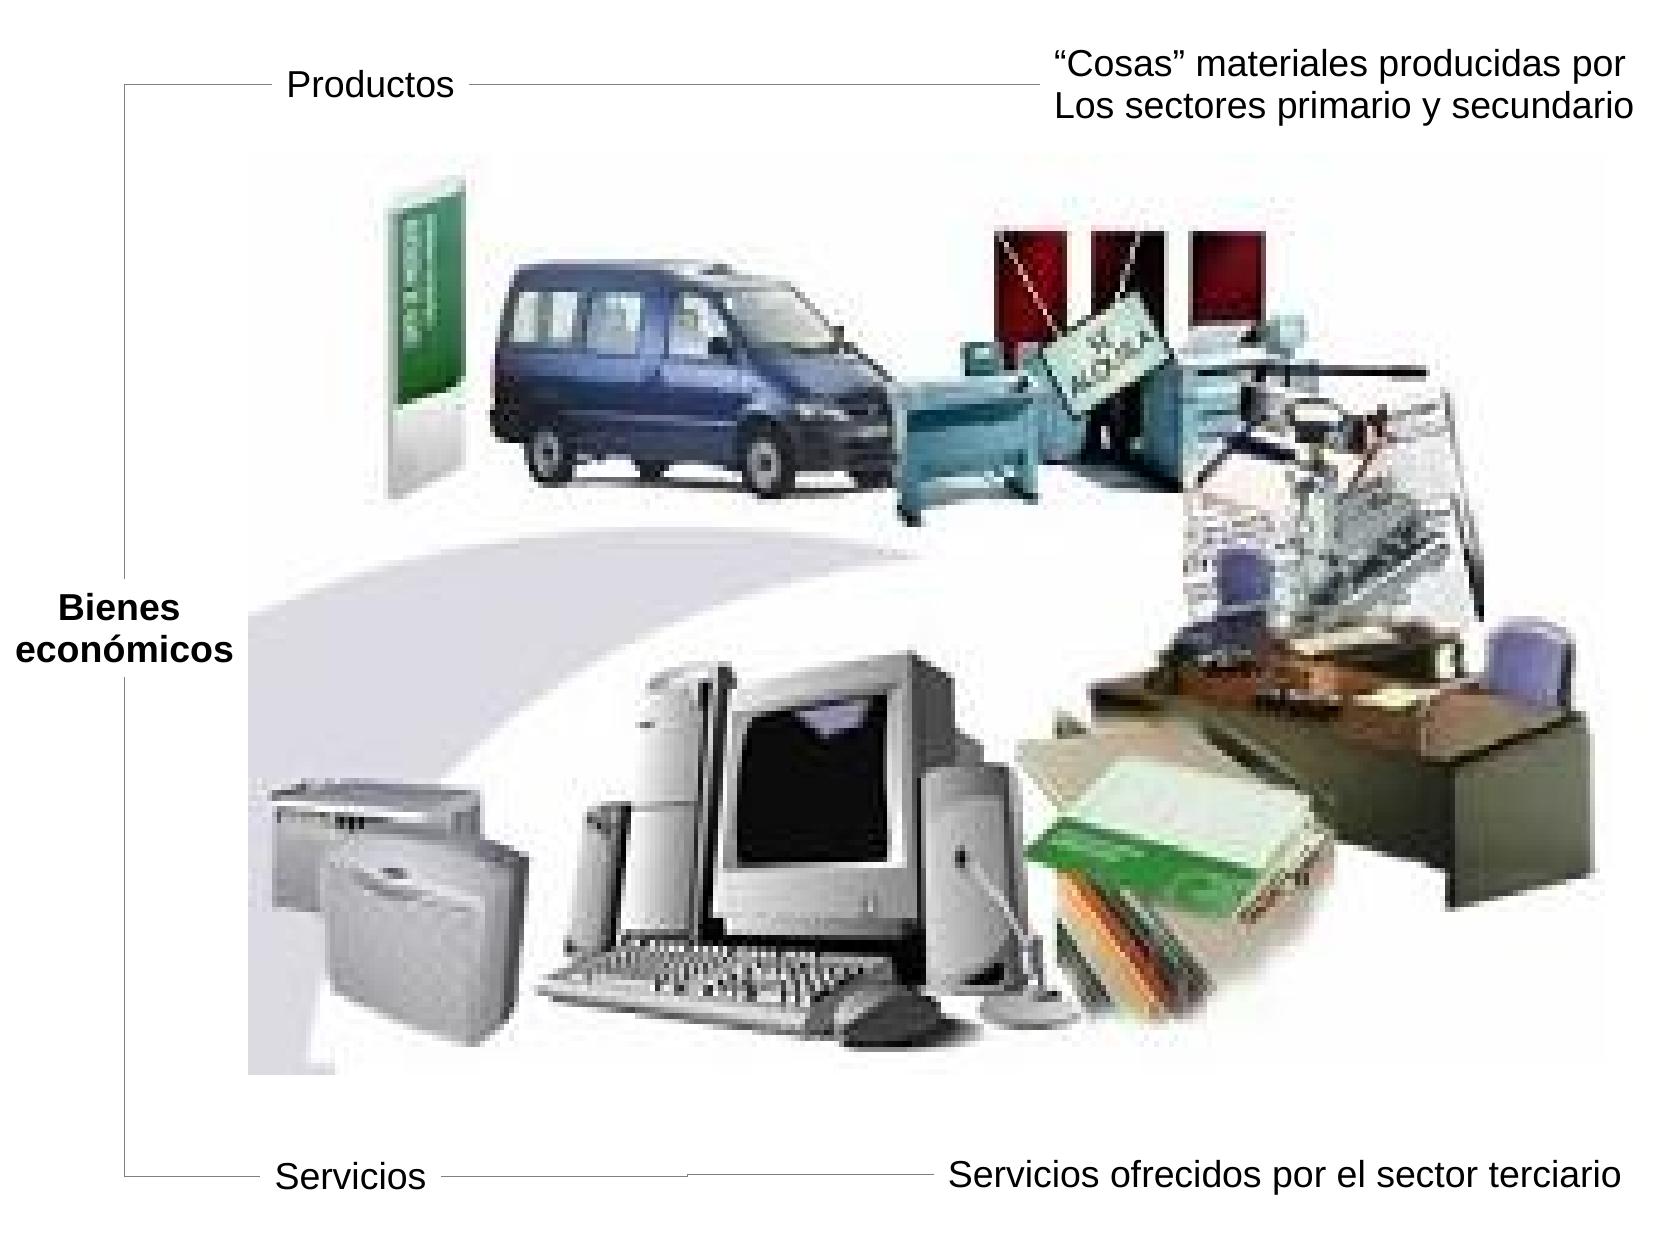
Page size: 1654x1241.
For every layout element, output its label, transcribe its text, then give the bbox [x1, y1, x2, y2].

text_box “Cosas” materiales producidas por Los sectores primario y secundario [1039, 35, 1650, 135]
picture [248, 153, 1654, 1075]
text_box Servicios ofrecidos por el sector terciario [933, 1145, 1637, 1203]
text_box Servicios [259, 1147, 442, 1205]
text_box Productos [271, 56, 470, 114]
text_box Bienes económicos [0, 578, 248, 678]
